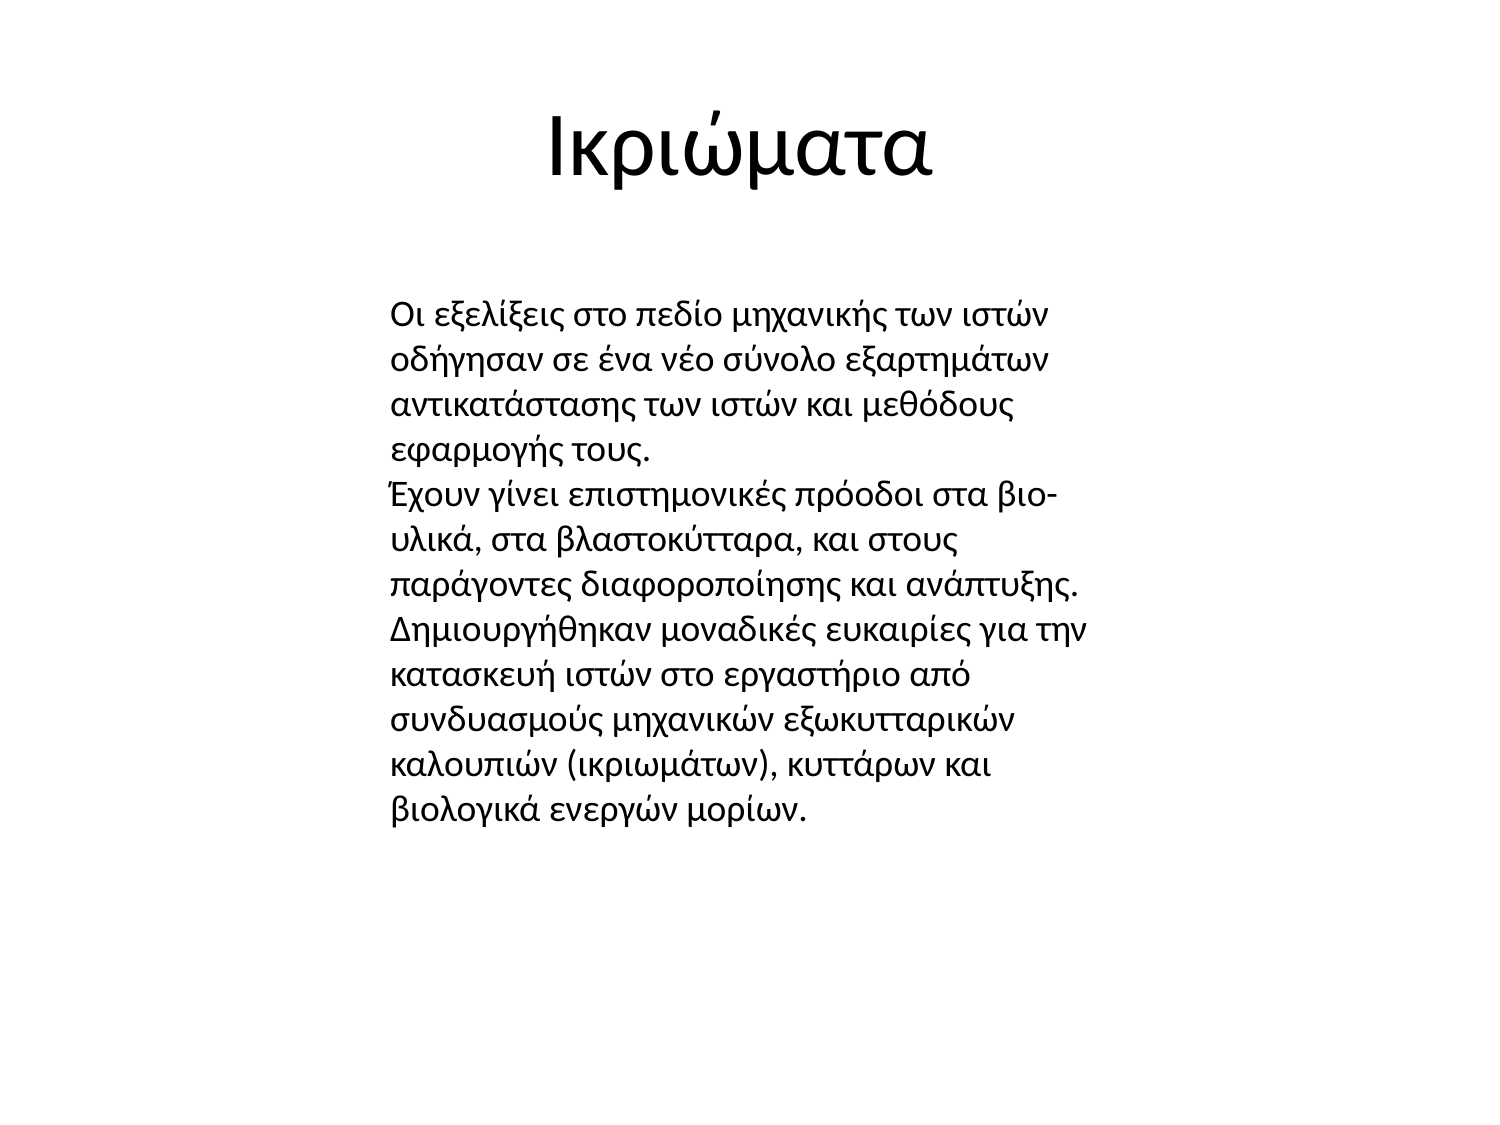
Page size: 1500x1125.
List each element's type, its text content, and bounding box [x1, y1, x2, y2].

text_box Οι εξελίξεις στο πεδίο μηχανικής των ιστών οδήγησαν σε ένα νέο σύνολο εξαρτημάτων αντικατάστασης των ιστών και μεθόδους εφαρμογής τους. Έχουν γίνει επιστημονικές πρόοδοι στα βιο-υλικά, στα βλαστοκύτταρα, και στους παράγοντες διαφοροποίησης και ανάπτυξης. Δημιουργήθηκαν μοναδικές ευκαιρίες για την κατασκευή ιστών στο εργαστήριο από συνδυασμούς μηχανικών εξωκυτταρικών καλουπιών (ικριωμάτων), κυττάρων και βιολογικά ενεργών μορίων. [375, 191, 1125, 836]
title Ικριώματα [75, 45, 1426, 233]
